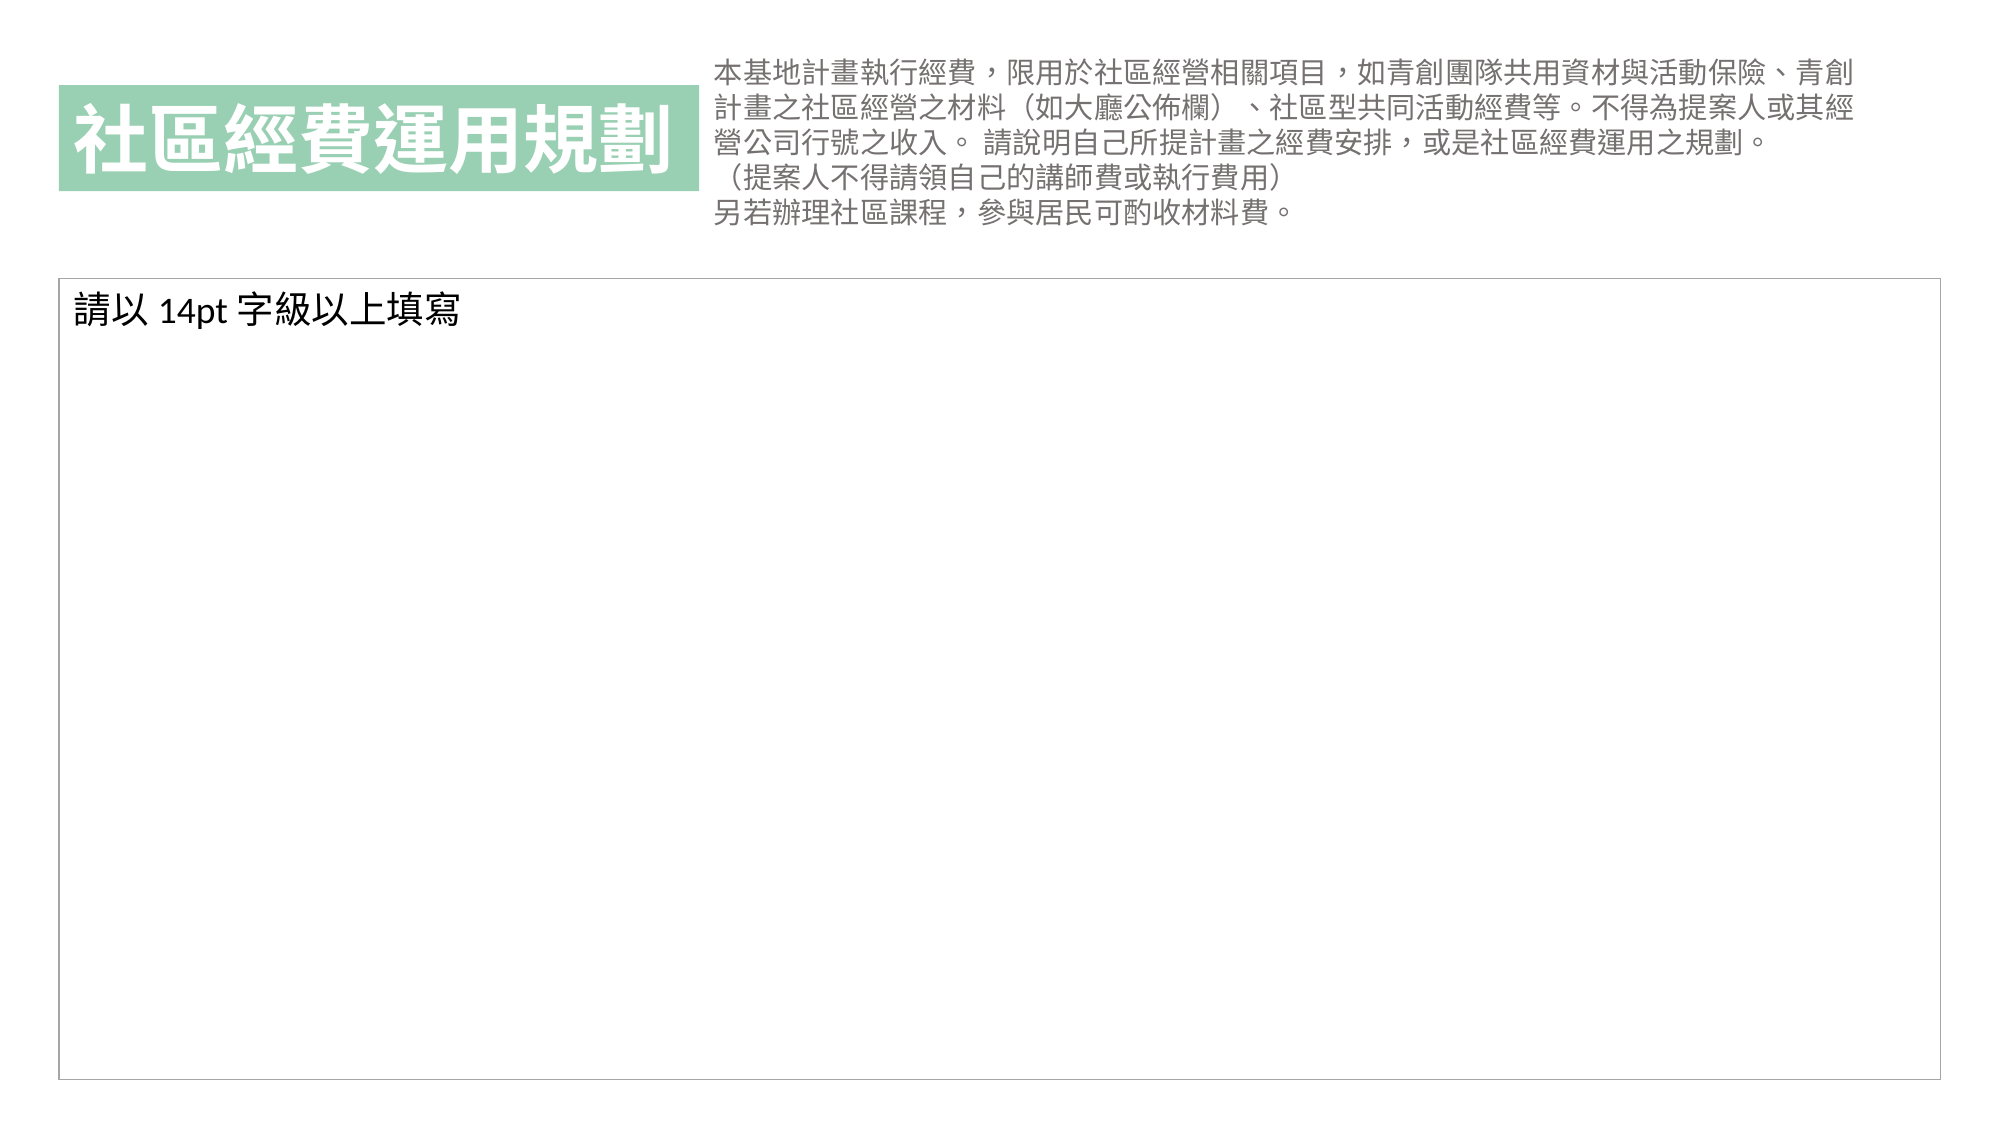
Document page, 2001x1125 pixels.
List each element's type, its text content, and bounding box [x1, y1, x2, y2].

text_box 社區經費運用規劃 [58, 85, 700, 192]
text_box 本基地計畫執行經費，限用於社區經營相關項目，如青創團隊共用資材與活動保險、青創計畫之社區經營之材料（如大廳公佈欄）、社區型共同活動經費等。不得為提案人或其經營公司行號之收入。 請說明自己所提計畫之經費安排，或是社區經費運用之規劃。 （提案人不得請領自己的講師費或執行費用） 另若辦理社區課程，參與居民可酌收材料費。 [699, 47, 1881, 240]
text_box 請以14pt字級以上填寫 [58, 278, 1941, 1080]
